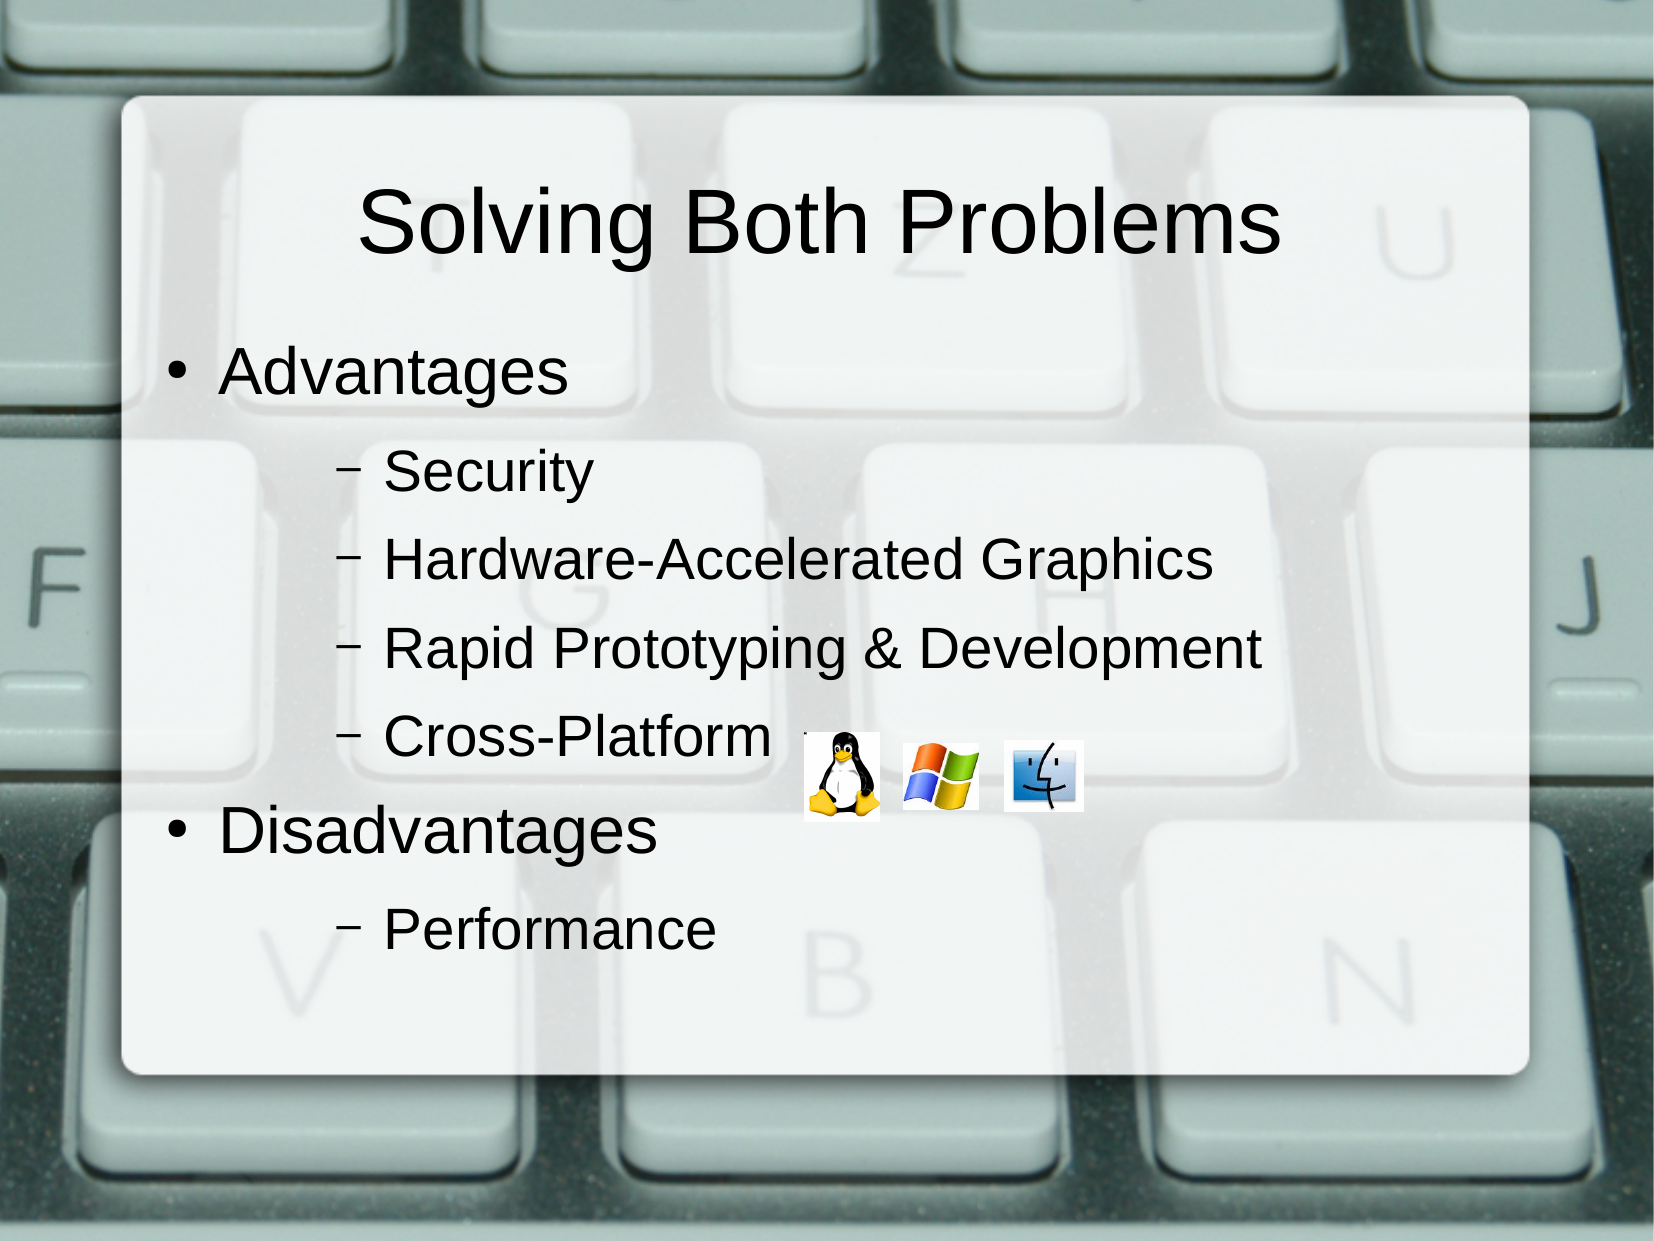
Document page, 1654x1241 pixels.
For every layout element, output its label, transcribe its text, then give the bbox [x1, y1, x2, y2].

title Solving Both Problems [135, 117, 1506, 325]
list Advantages Security Hardware-Accelerated Graphics Rapid Prototyping & Development Cross-Platform Disadvantages Performance [147, 334, 1506, 1226]
picture [0, 0, 1654, 1241]
